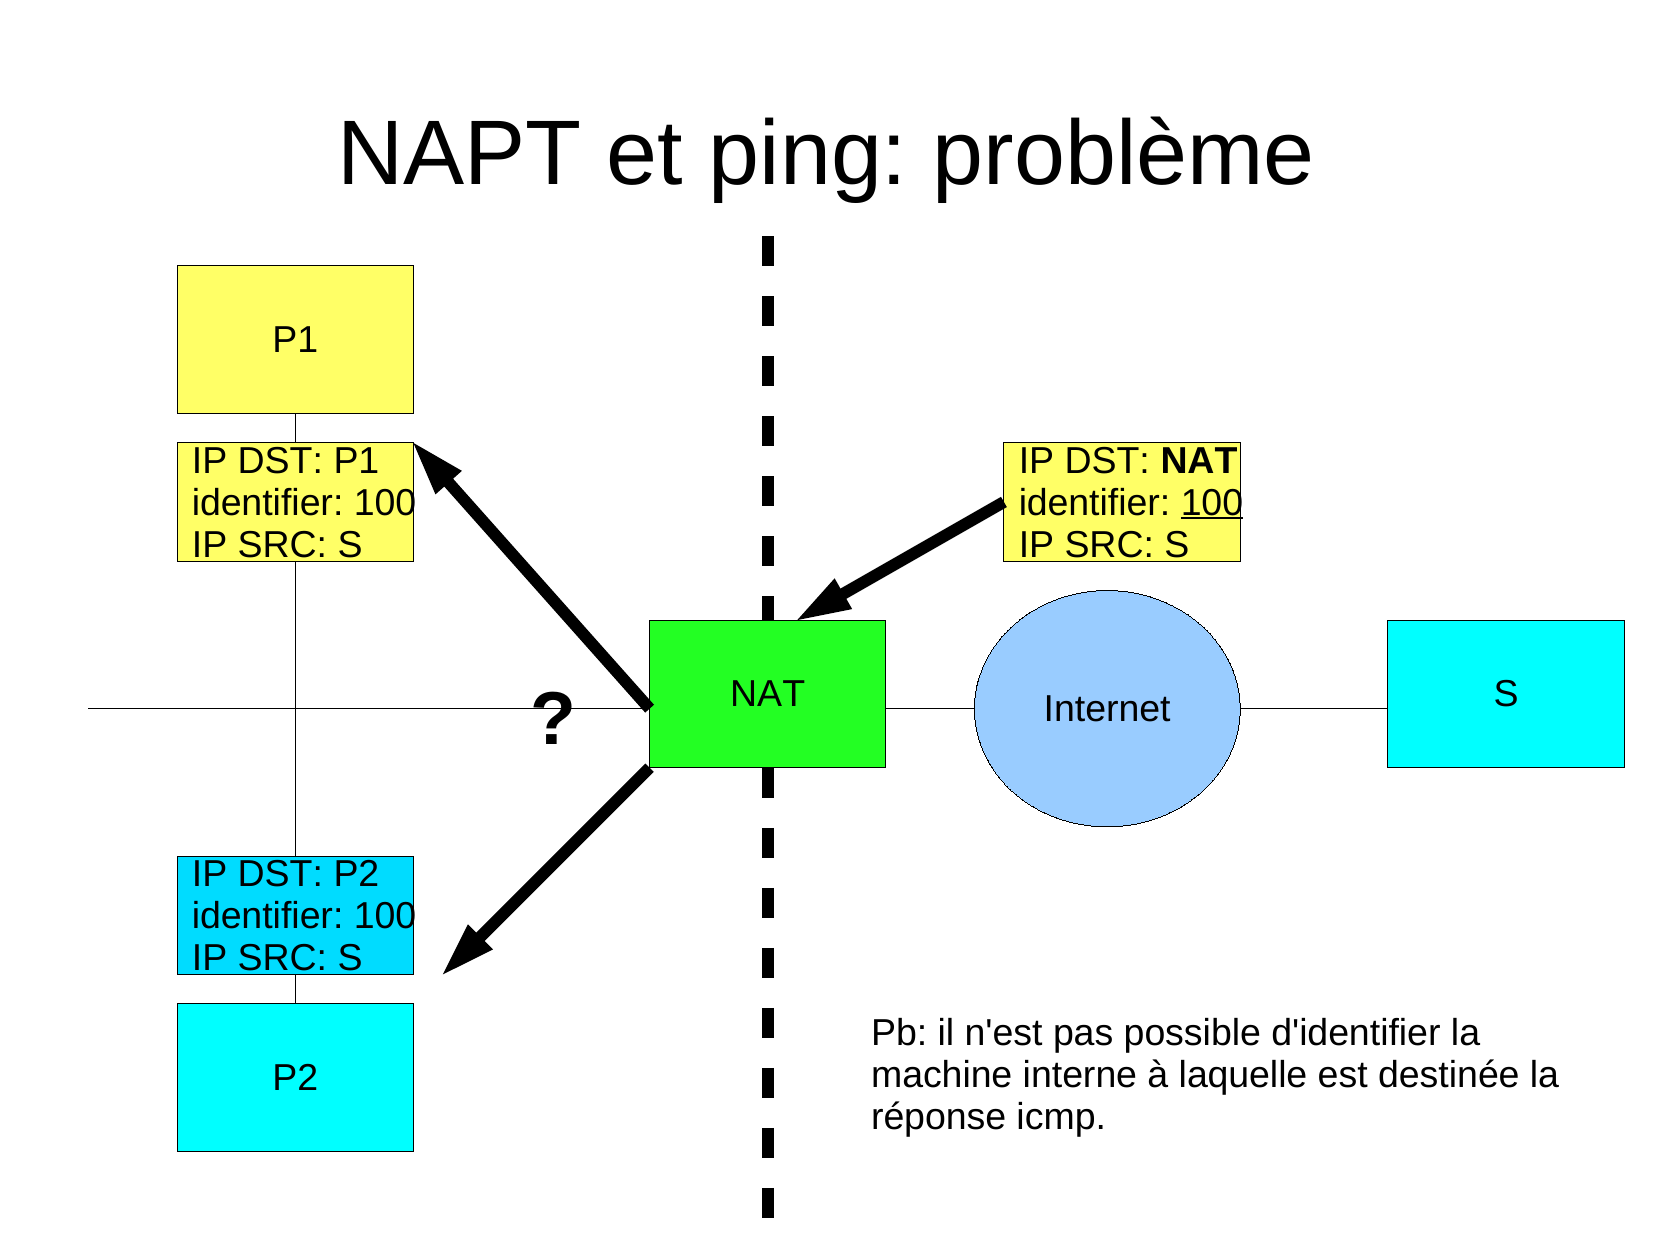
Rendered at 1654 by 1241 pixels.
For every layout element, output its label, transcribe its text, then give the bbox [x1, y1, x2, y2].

text_box P2 [177, 1003, 414, 1152]
text_box IP DST: P2 identifier: 100 IP SRC: S [177, 856, 414, 975]
text_box IP DST: P1 identifier: 100 IP SRC: S [177, 442, 414, 562]
text_box ? [515, 668, 591, 781]
text_box IP DST: NAT identifier: 100 IP SRC: S [1003, 442, 1241, 562]
text_box Pb: il n'est pas possible d'identifier la machine interne à laquelle est destinée la réponse icmp. [856, 1003, 1625, 1159]
text_box Internet [974, 590, 1241, 827]
text_box NAT [649, 620, 886, 768]
title NAPT et ping: problème [82, 49, 1571, 257]
text_box S [1387, 620, 1625, 768]
text_box P1 [177, 265, 414, 414]
